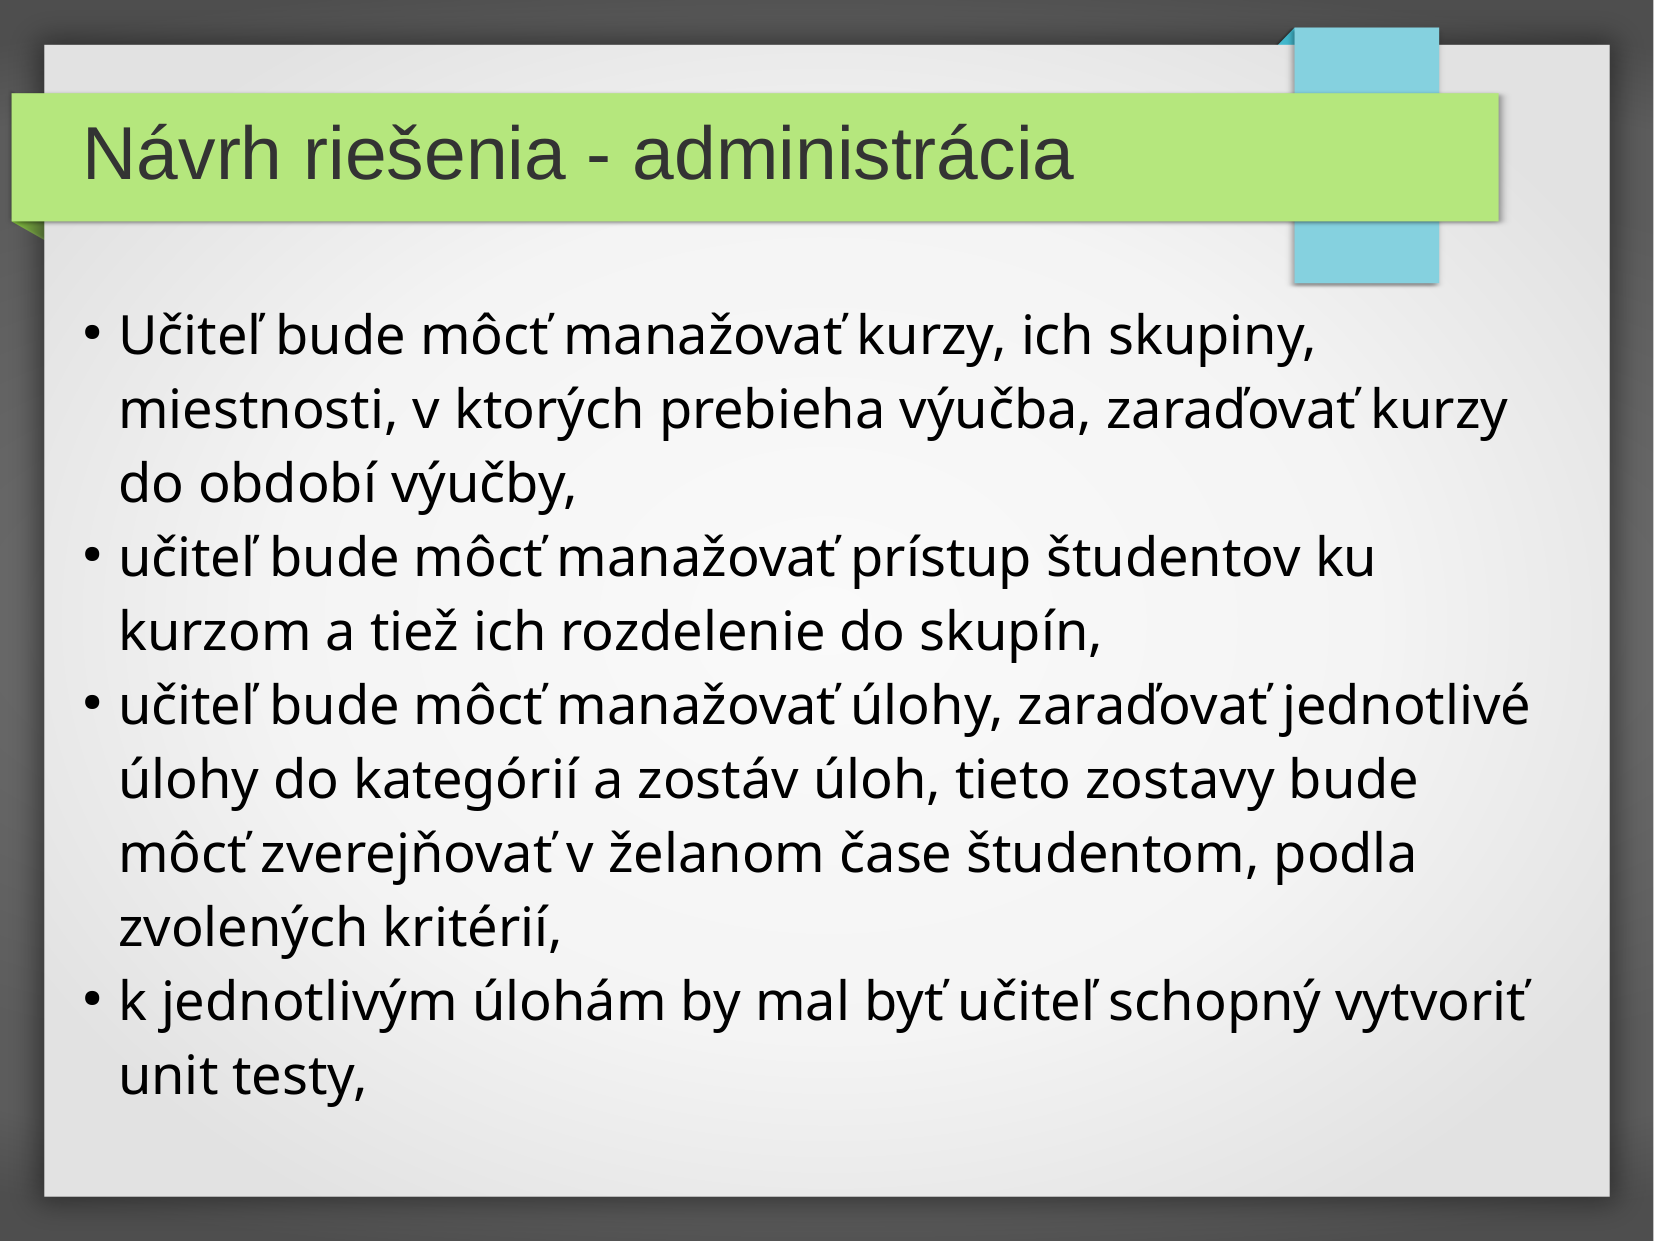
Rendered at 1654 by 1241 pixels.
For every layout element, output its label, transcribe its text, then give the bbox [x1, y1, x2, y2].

title Návrh riešenia - administrácia [82, 100, 1241, 207]
picture [0, 0, 1654, 1241]
subtitle Učiteľ bude môcť manažovať kurzy, ich skupiny, miestnosti, v ktorých prebieha výučba, zaraďovať kurzy do období výučby, učiteľ bude môcť manažovať prístup študentov ku kurzom a tiež ich rozdelenie do skupín, učiteľ bude môcť manažovať úlohy, zaraďovať jednotlivé úlohy do kategórií a zostáv úloh, tieto zostavy bude môcť zverejňovať v želanom čase študentom, podla zvolených kritérií, k jednotlivým úlohám by mal byť učiteľ schopný vytvoriť unit testy, [82, 341, 1538, 1066]
